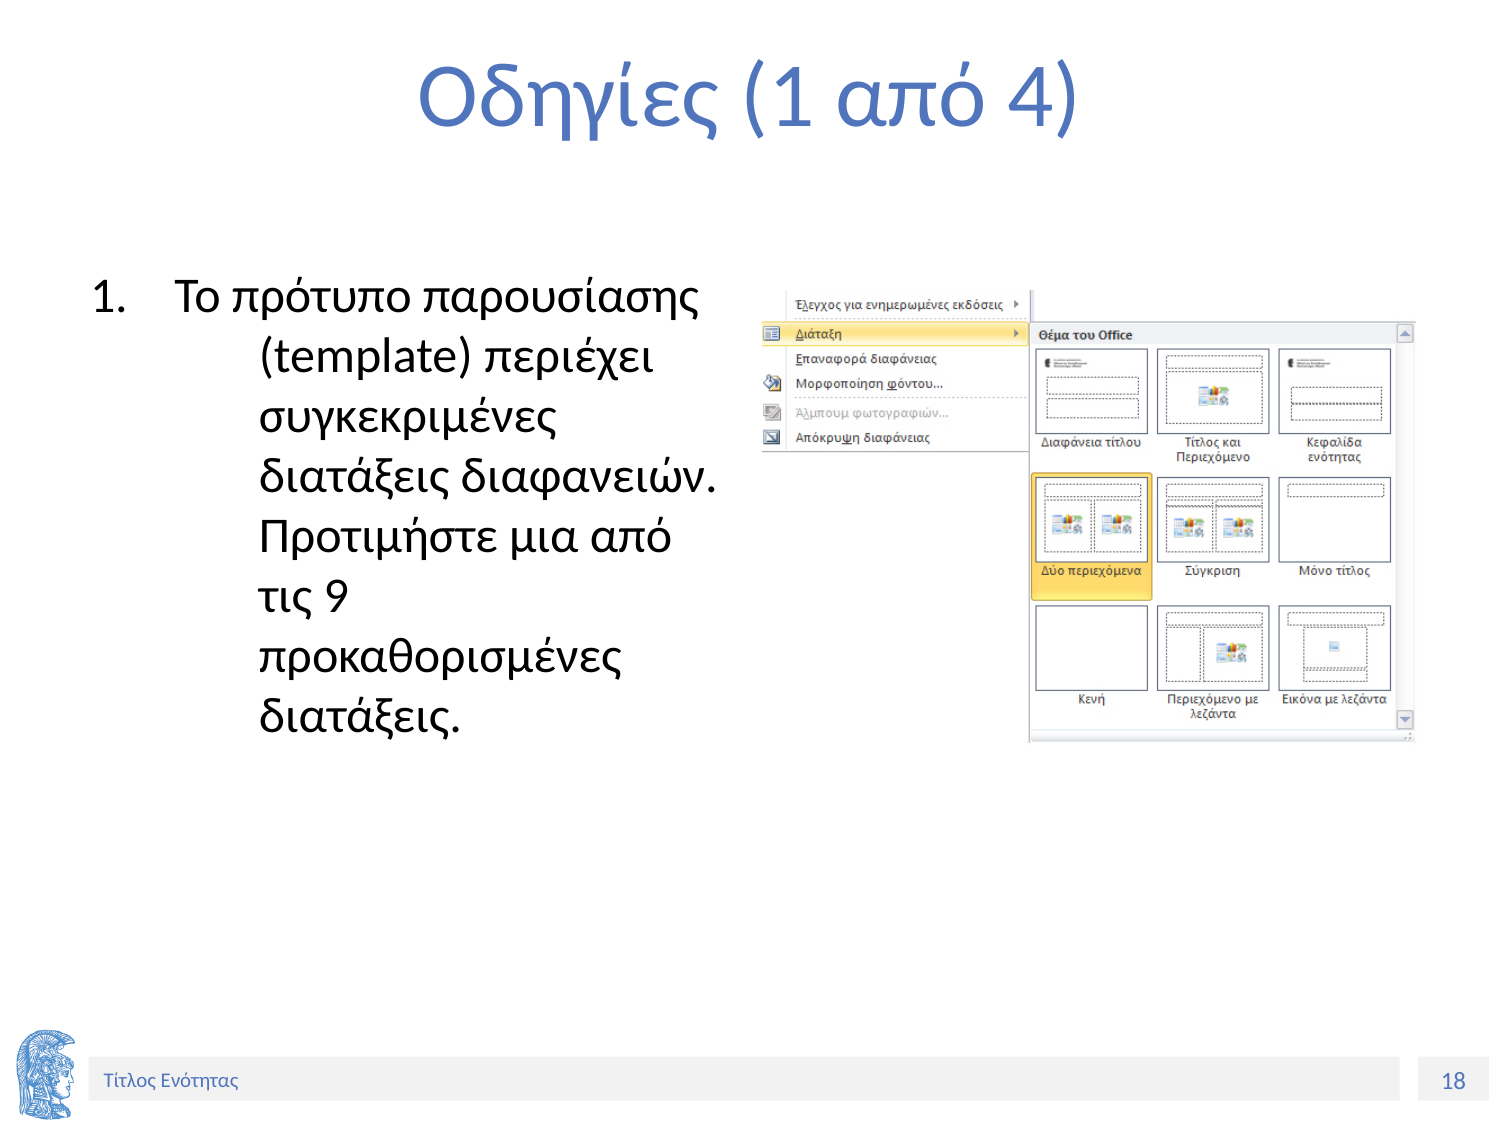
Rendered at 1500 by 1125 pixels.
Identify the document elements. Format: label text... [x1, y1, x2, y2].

picture [762, 290, 1426, 753]
picture [9, 1026, 81, 1120]
title Οδηγίες (1 από 4) [75, 0, 1426, 184]
list Το πρότυπο παρουσίασης (template) περιέχει συγκεκριμένες διατάξεις διαφανειών. Προτιμήστε μια από τις 9 προκαθορισμένες διατάξεις. [75, 255, 738, 998]
